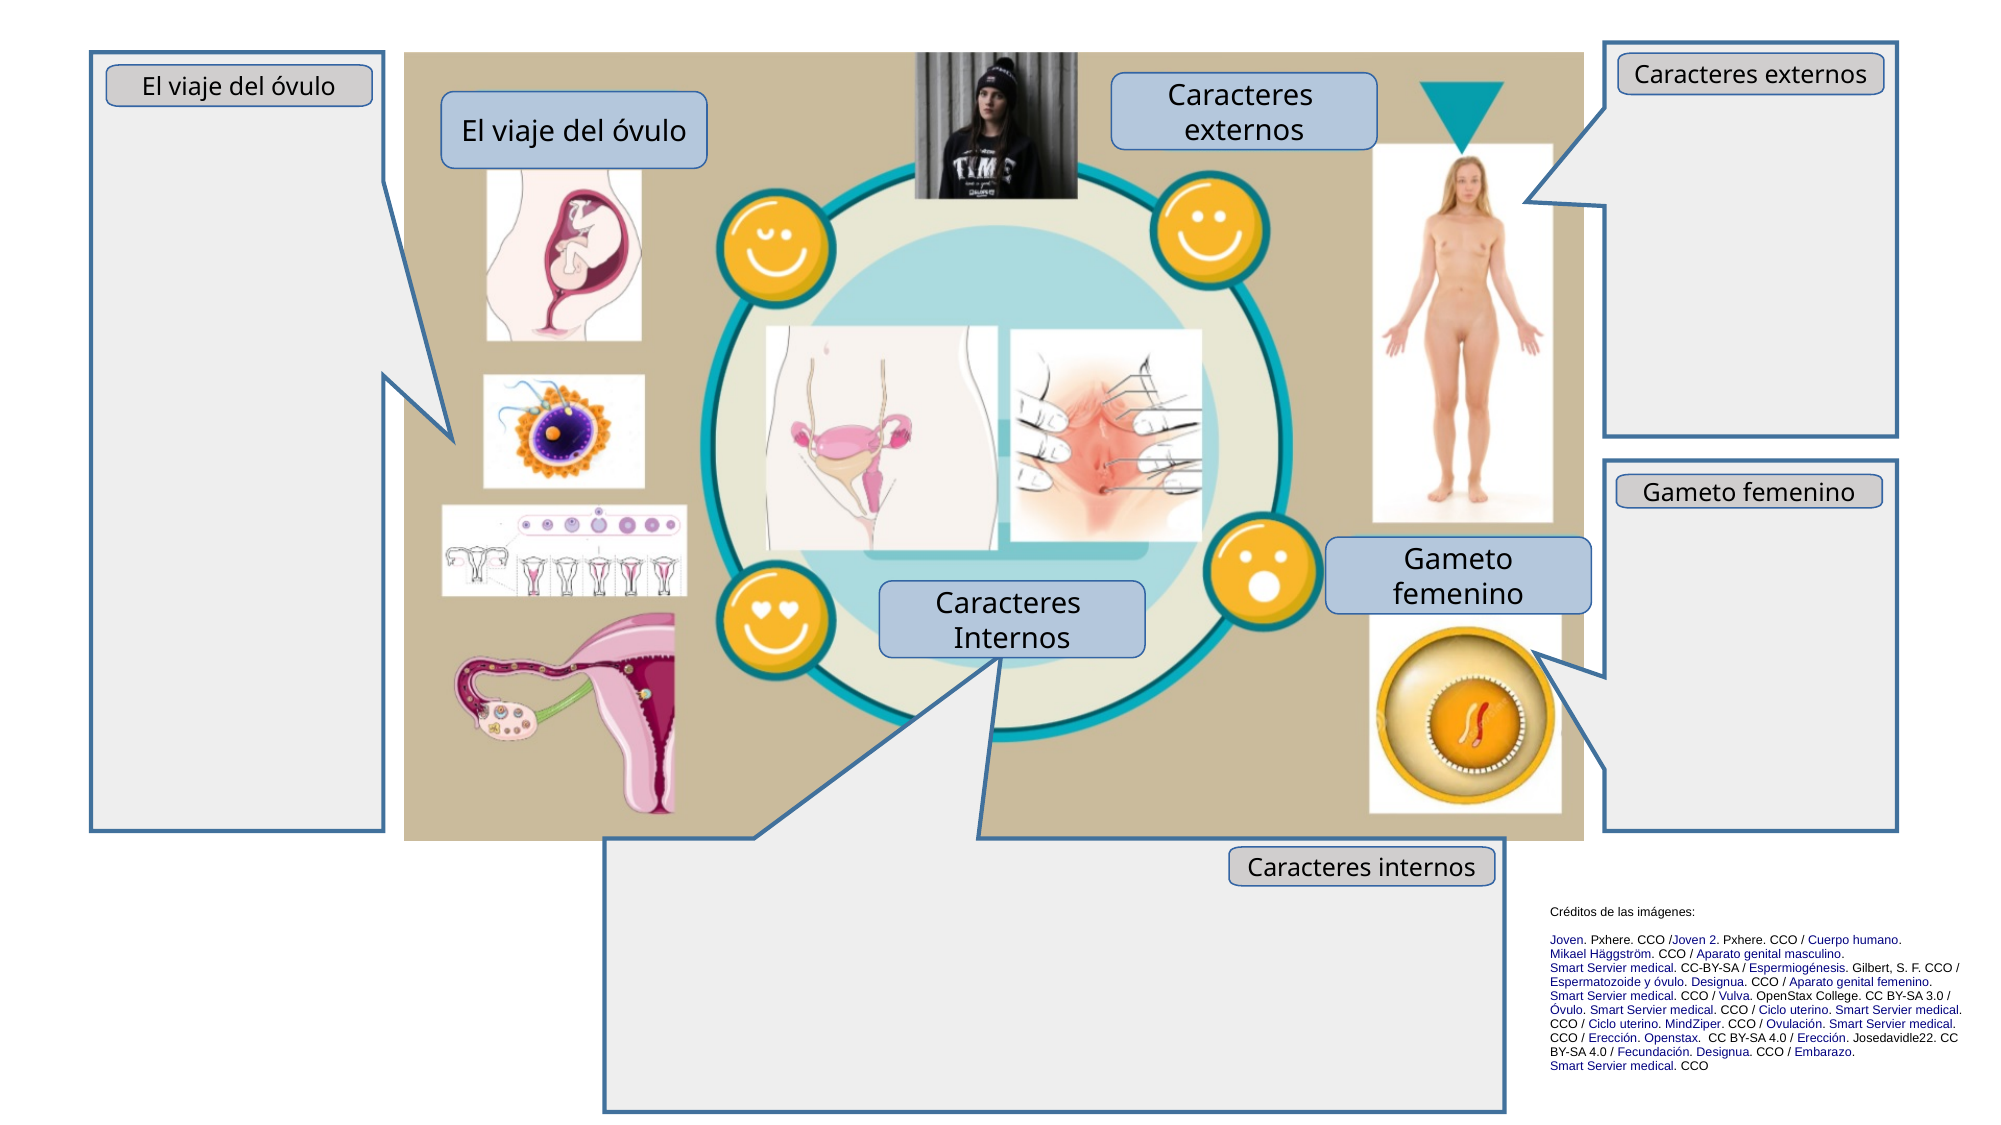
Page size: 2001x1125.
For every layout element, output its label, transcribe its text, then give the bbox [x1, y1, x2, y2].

text_box Caracteres externos [1618, 53, 1884, 95]
text_box Caracteres externos [1111, 72, 1378, 150]
text_box Créditos de las imágenes: Joven. Pxhere. CCO /Joven 2. Pxhere. CCO / Cuerpo humano. Mikael Häggström. CCO / Aparato genital masculino. Smart Servier medical. CC-BY-SA / Espermiogénesis. Gilbert, S. F. CCO / Espermatozoide y óvulo. Designua. CCO / Aparato genital femenino. Smart Servier medical. CCO / Vulva. OpenStax College. CC BY-SA 3.0 / Óvulo. Smart Servier medical. CCO / Ciclo uterino. Smart Servier medical. CCO / Ciclo uterino. MindZiper. CCO / Ovulación. Smart Servier medical. CCO / Erección. Openstax. CC BY-SA 4.0 / Erección. Josedavidle22. CC BY-SA 4.0 / Fecundación. Designua. CCO / Embarazo. Smart Servier medical. CCO [1535, 897, 1985, 1082]
text_box [90, 52, 452, 832]
text_box El viaje del óvulo [106, 64, 373, 107]
text_box Gameto femenino [1616, 474, 1883, 508]
picture [404, 52, 1584, 841]
text_box Gameto femenino [1325, 537, 1592, 614]
text_box Caracteres internos [1229, 846, 1495, 886]
text_box [1526, 42, 1897, 437]
text_box Caracteres Internos [879, 580, 1146, 658]
text_box [1535, 460, 1897, 832]
text_box [604, 658, 1505, 1112]
text_box El viaje del óvulo [441, 91, 708, 169]
